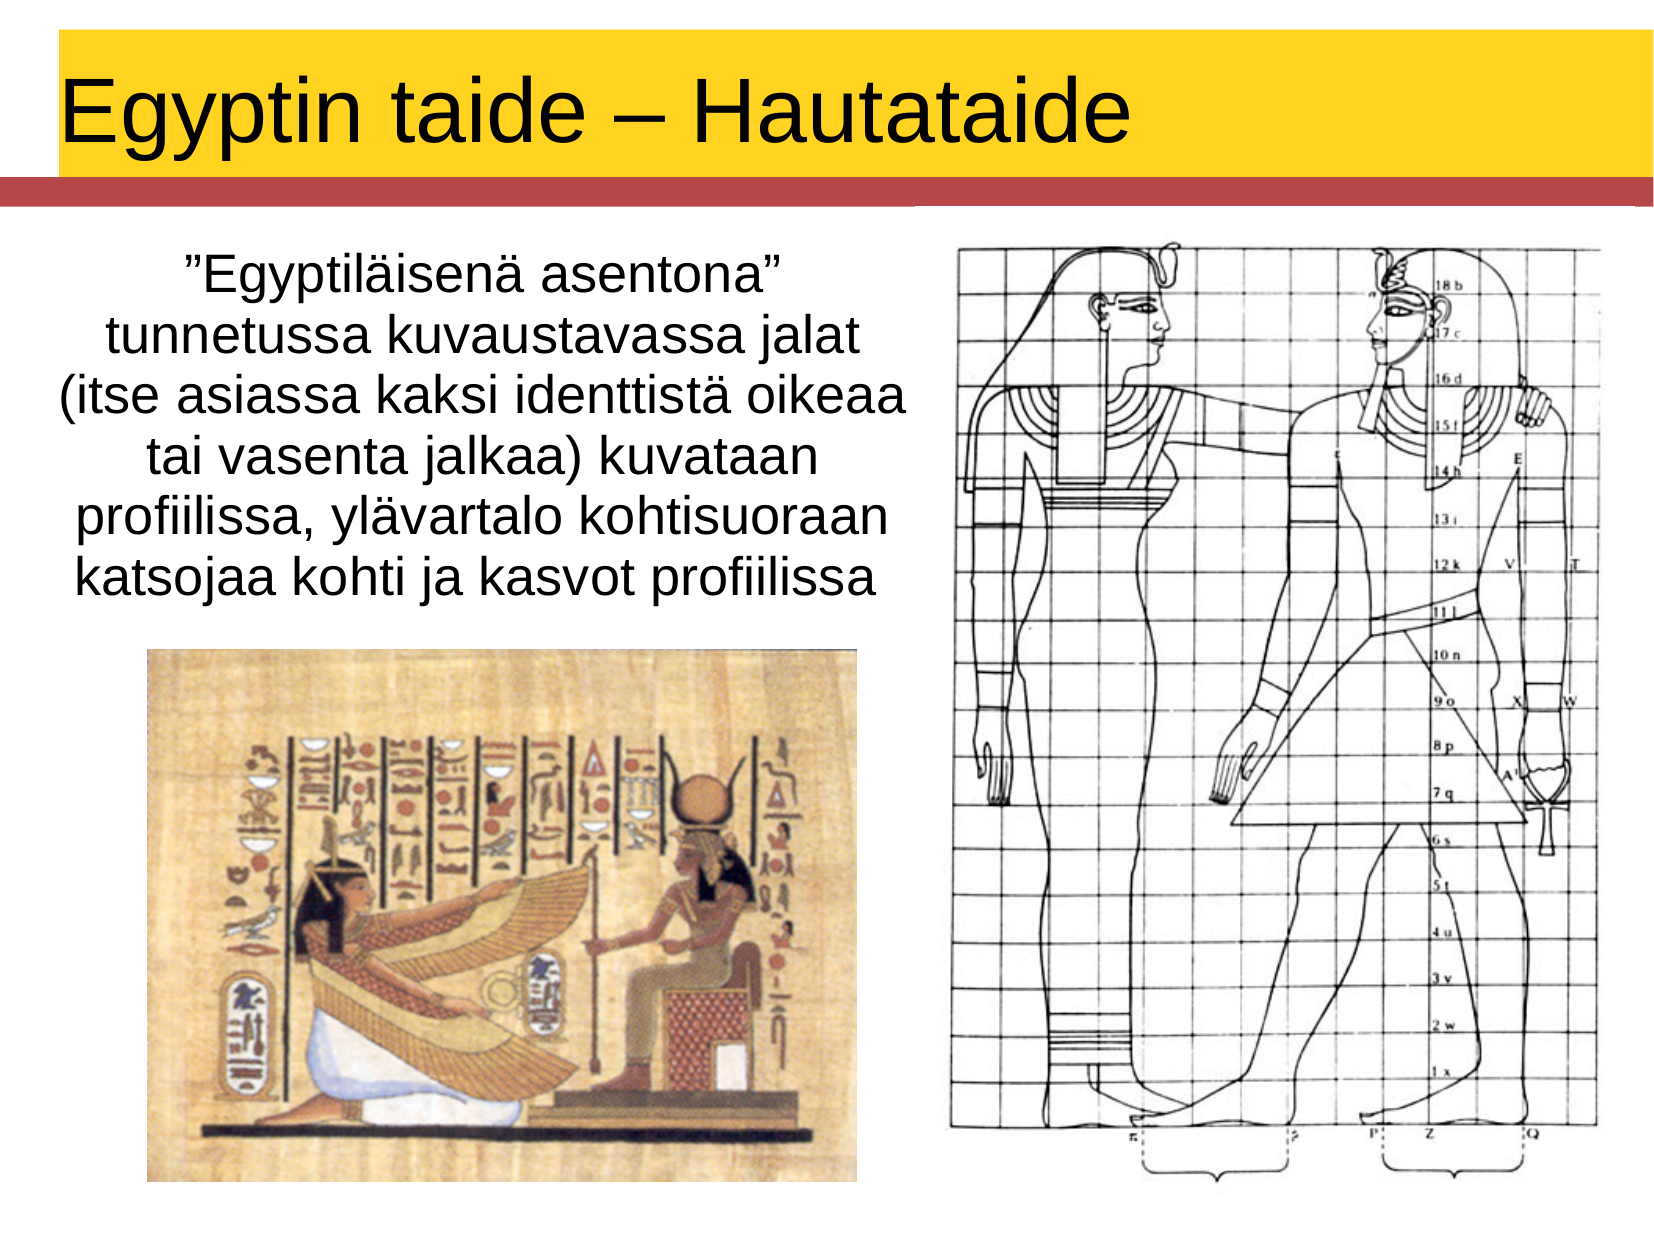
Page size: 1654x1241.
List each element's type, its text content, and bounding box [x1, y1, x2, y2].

subtitle ”Egyptiläisenä asentona” tunnetussa kuvaustavassa jalat (itse asiassa kaksi identtistä oikeaa tai vasenta jalkaa) kuvataan profiilissa, ylävartalo kohtisuoraan katsojaa kohti ja kasvot profiilissa [59, 243, 915, 621]
text_box [0, 177, 1654, 207]
picture [147, 649, 857, 1182]
picture [915, 206, 1635, 1207]
title Egyptin taide – Hautataide [59, 14, 1654, 177]
